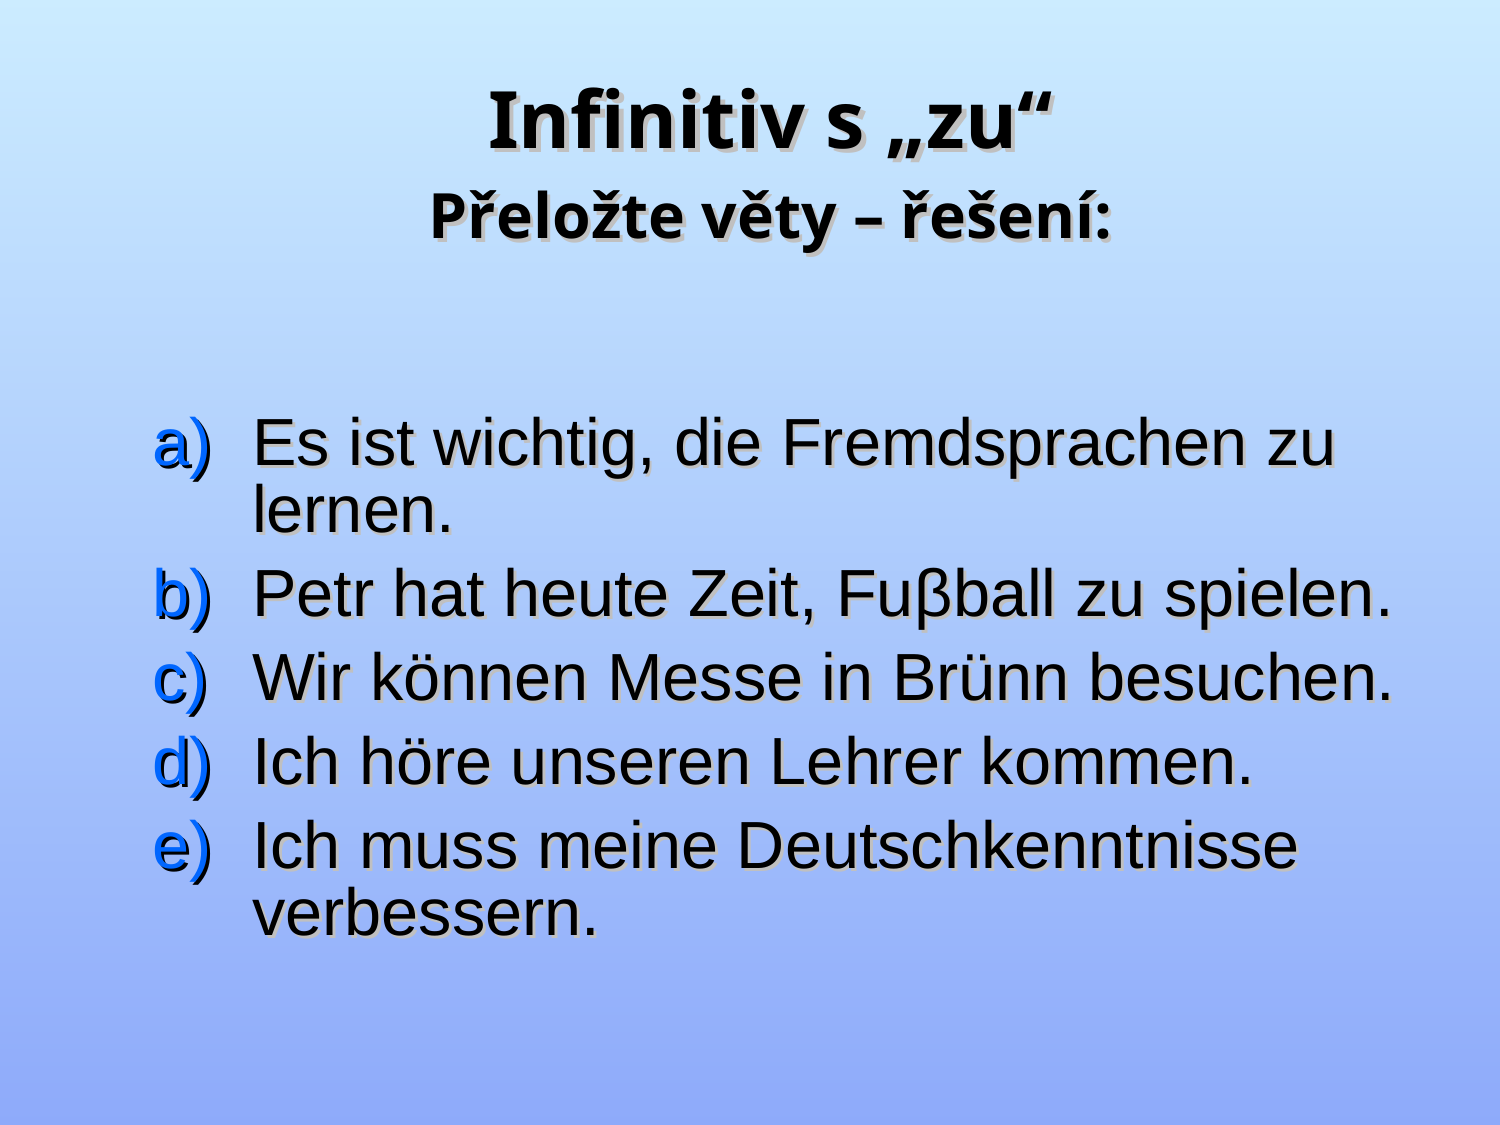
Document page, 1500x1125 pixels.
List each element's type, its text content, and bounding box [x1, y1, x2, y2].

title Infinitiv s „zu“ Přeložte věty – řešení: [41, 42, 1500, 278]
list Es ist wichtig, die Fremdsprachen zu lernen. Petr hat heute Zeit, Fuβball zu spielen. Wir können Messe in Brünn besuchen. Ich höre unseren Lehrer kommen. Ich muss meine Deutschkenntnisse verbessern. [137, 312, 1451, 1041]
